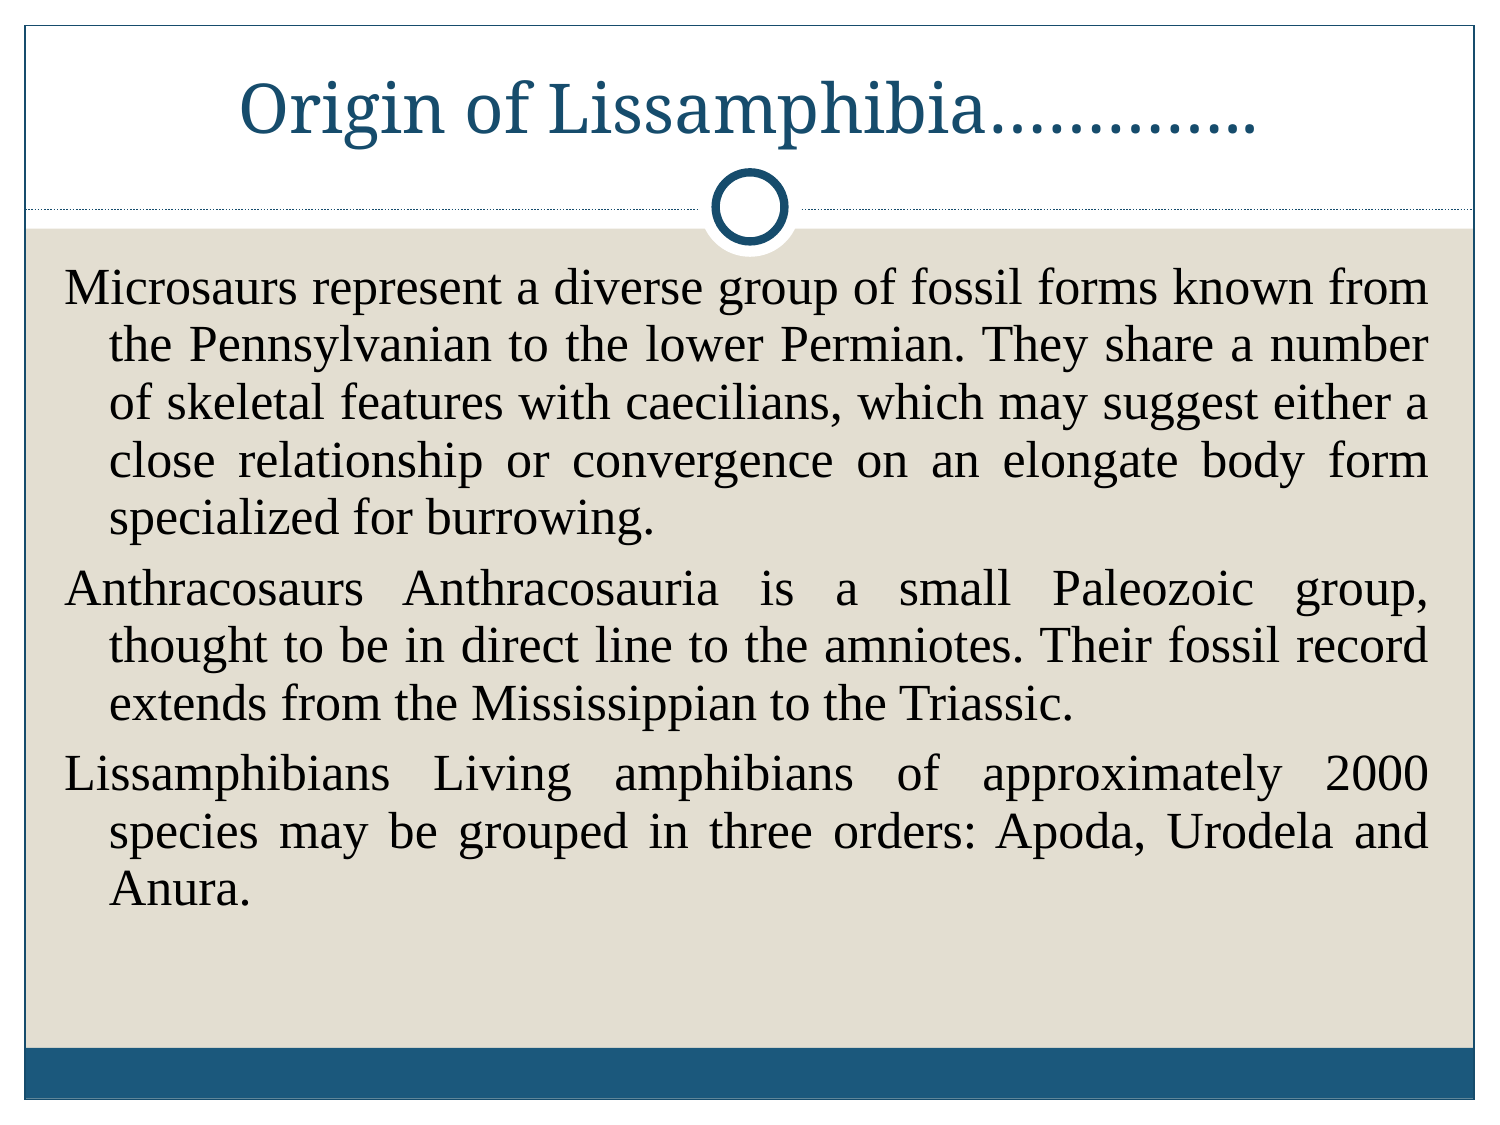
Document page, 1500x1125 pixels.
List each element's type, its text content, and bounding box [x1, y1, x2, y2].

list Microsaurs represent a diverse group of fossil forms known from the Pennsylvanian to the lower Permian. They share a number of skeletal features with caecilians, which may suggest either a close relationship or convergence on an elongate body form specialized for burrowing. Anthracosaurs Anthracosauria is a small Paleozoic group, thought to be in direct line to the amniotes. Their fossil record extends from the Mississippian to the Triassic. Lissamphibians Living amphibians of approximately 2000 species may be grouped in three orders: Apoda, Urodela and Anura. [49, 250, 1445, 1105]
title Origin of Lissamphibia………….. [49, 37, 1450, 162]
